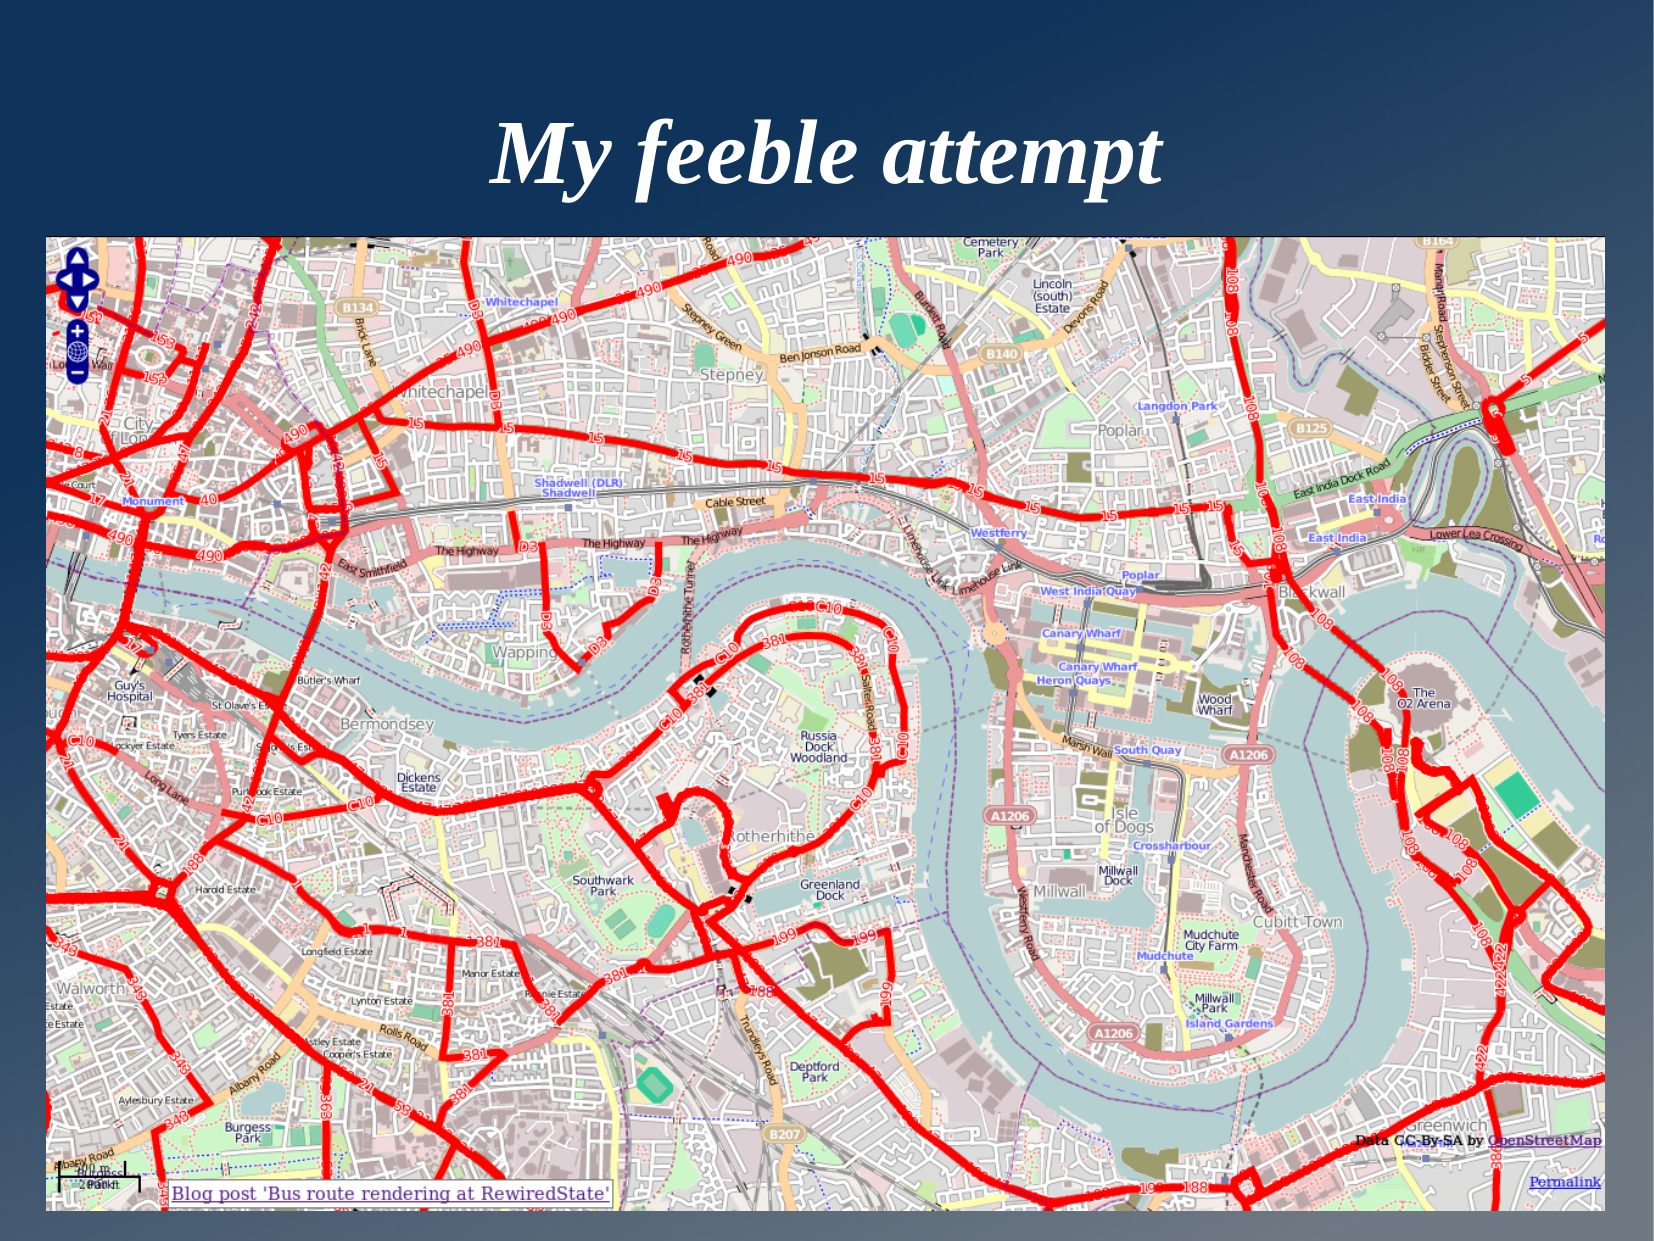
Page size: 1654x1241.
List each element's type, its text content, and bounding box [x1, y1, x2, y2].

picture [0, 0, 1654, 1241]
title My feeble attempt [82, 56, 1571, 236]
